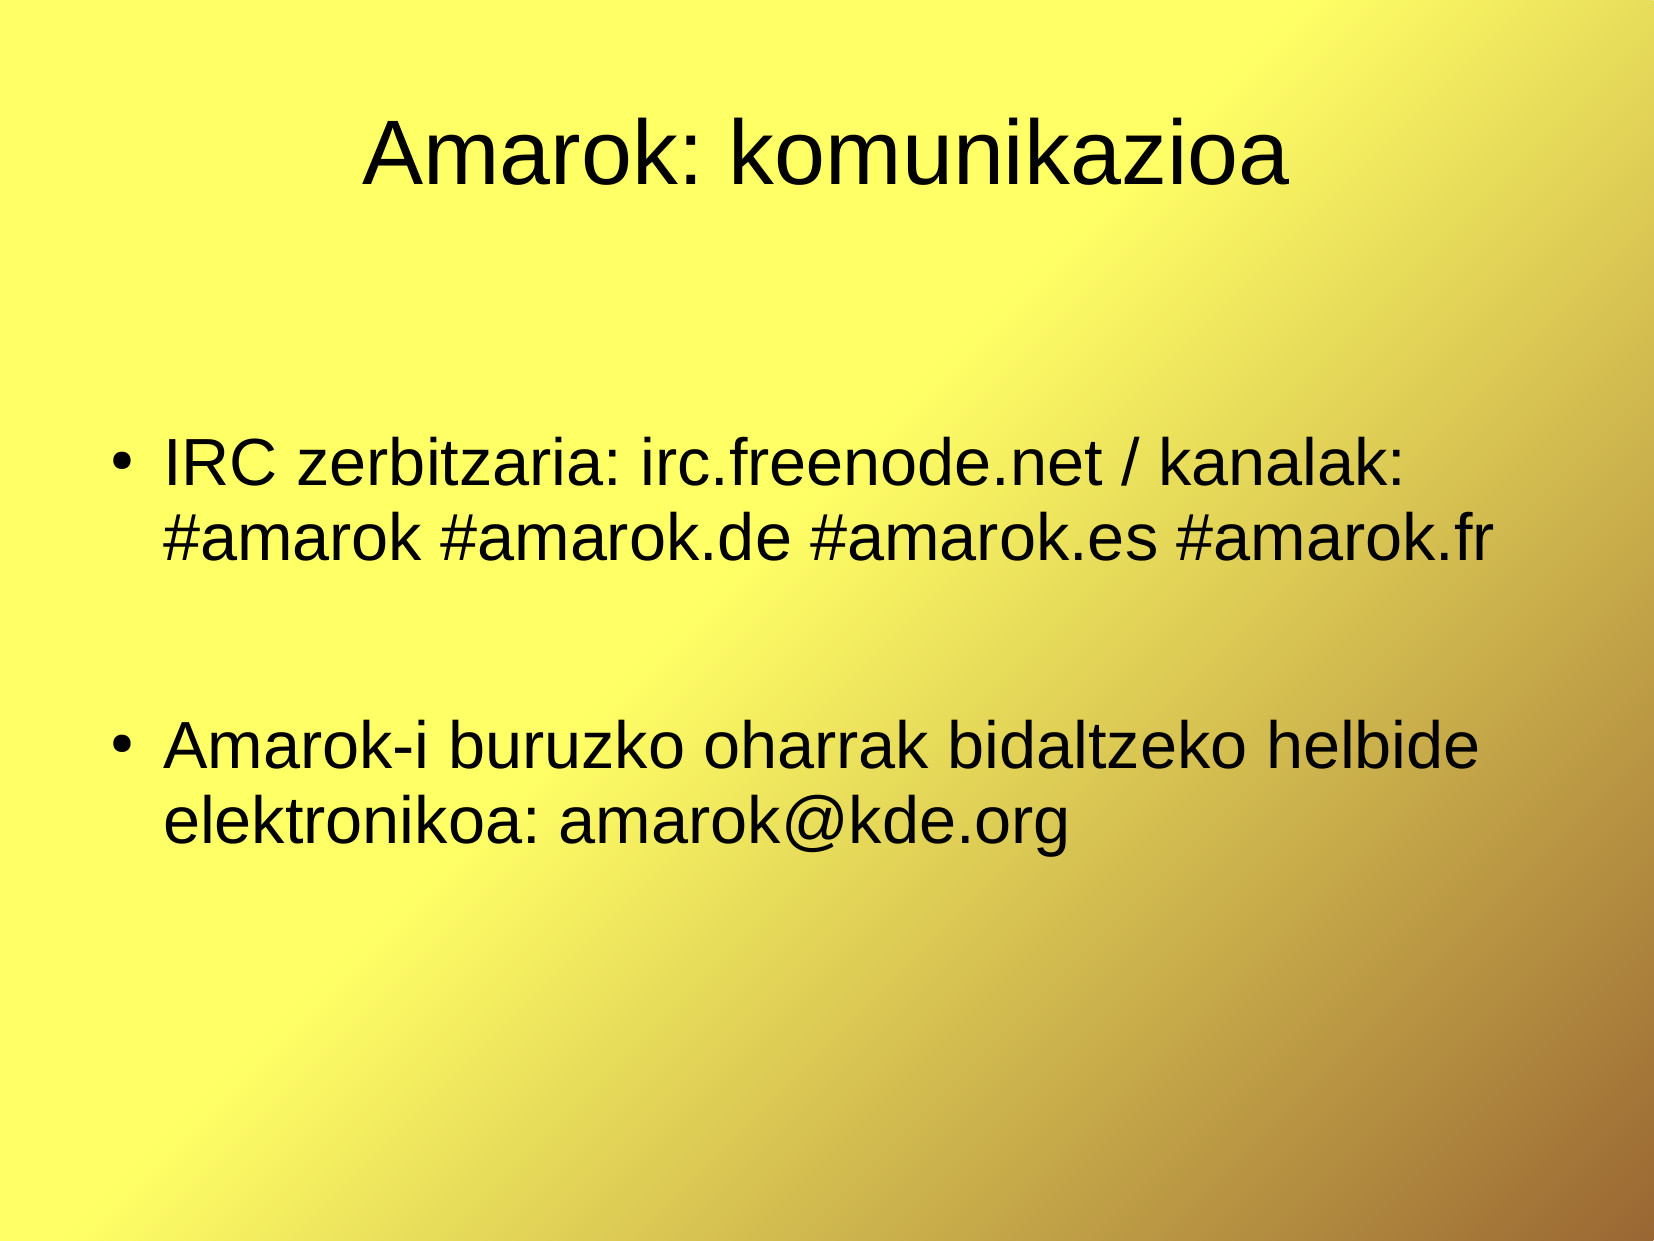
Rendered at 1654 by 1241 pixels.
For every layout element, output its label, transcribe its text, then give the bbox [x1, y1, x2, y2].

list IRC zerbitzaria: irc.freenode.net / kanalak: #amarok #amarok.de #amarok.es #amarok.fr Amarok-i buruzko oharrak bidaltzeko helbide elektronikoa: amarok@kde.org [92, 425, 1548, 1145]
title Amarok: komunikazioa [82, 49, 1571, 257]
